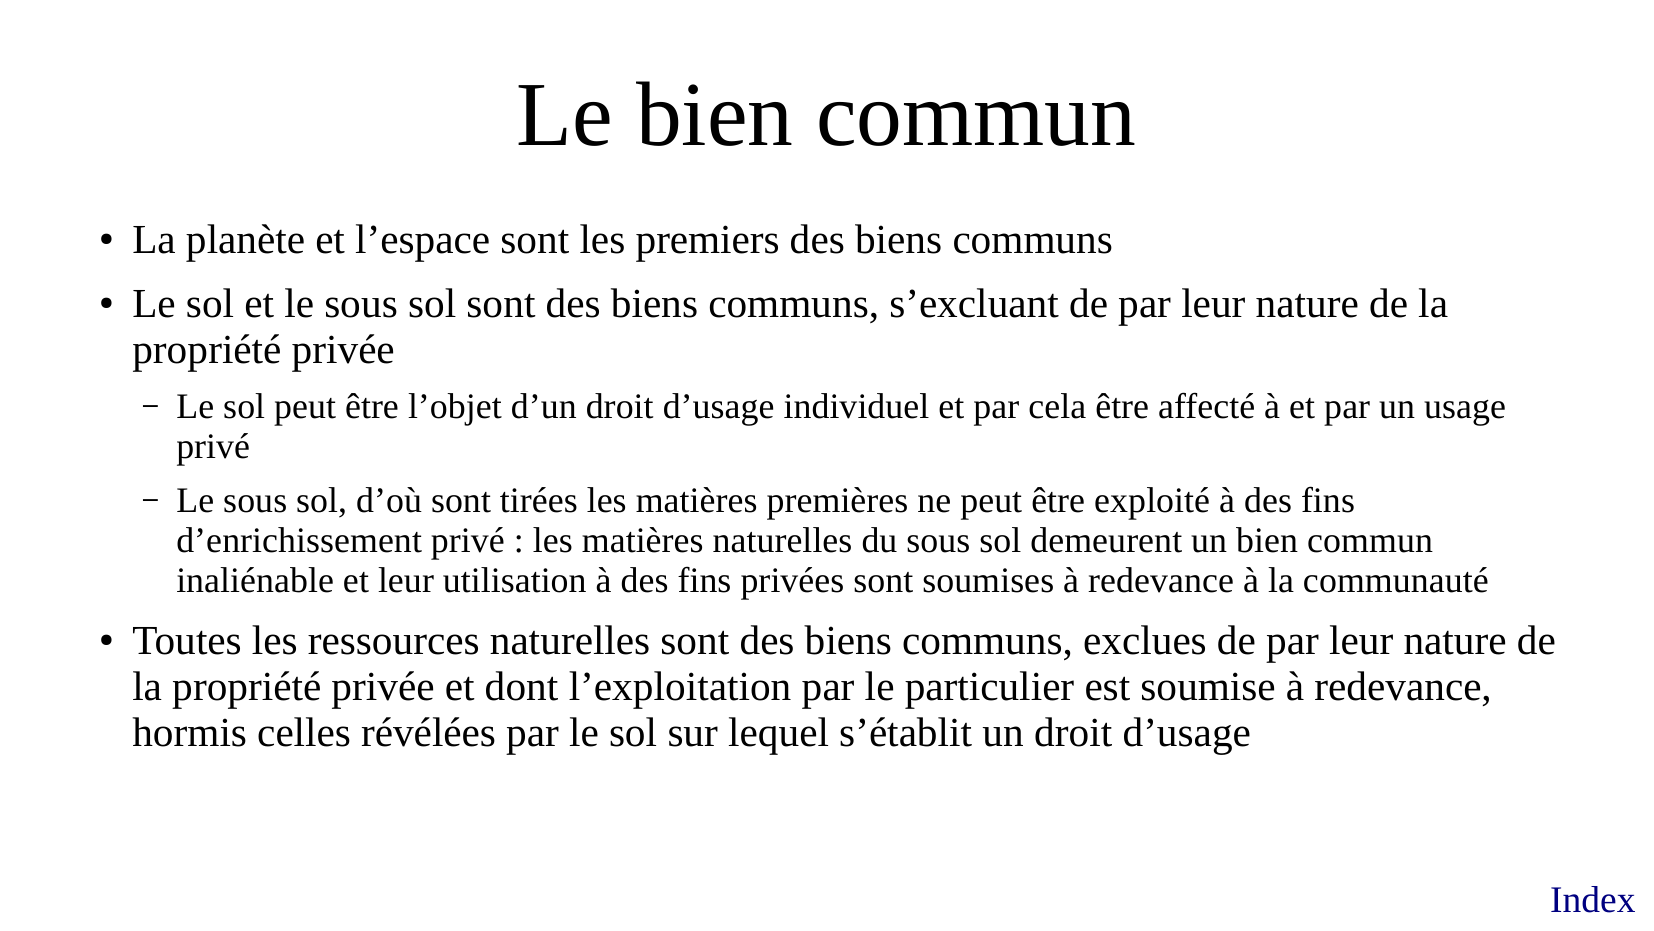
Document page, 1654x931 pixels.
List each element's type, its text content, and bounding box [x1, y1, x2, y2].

list La planète et l’espace sont les premiers des biens communs Le sol et le sous sol sont des biens communs, s’excluant de par leur nature de la propriété privée Le sol peut être l’objet d’un droit d’usage individuel et par cela être affecté à et par un usage privé Le sous sol, d’où sont tirées les matières premières ne peut être exploité à des fins d’enrichissement privé : les matières naturelles du sous sol demeurent un bien commun inaliénable et leur utilisation à des fins privées sont soumises à redevance à la communauté Toutes les ressources naturelles sont des biens communs, exclues de par leur nature de la propriété privée et dont l’exploitation par le particulier est soumise à redevance, hormis celles révélées par le sol sur lequel s’établit un droit d’usage [88, 217, 1577, 757]
title Le bien commun [82, 24, 1571, 205]
